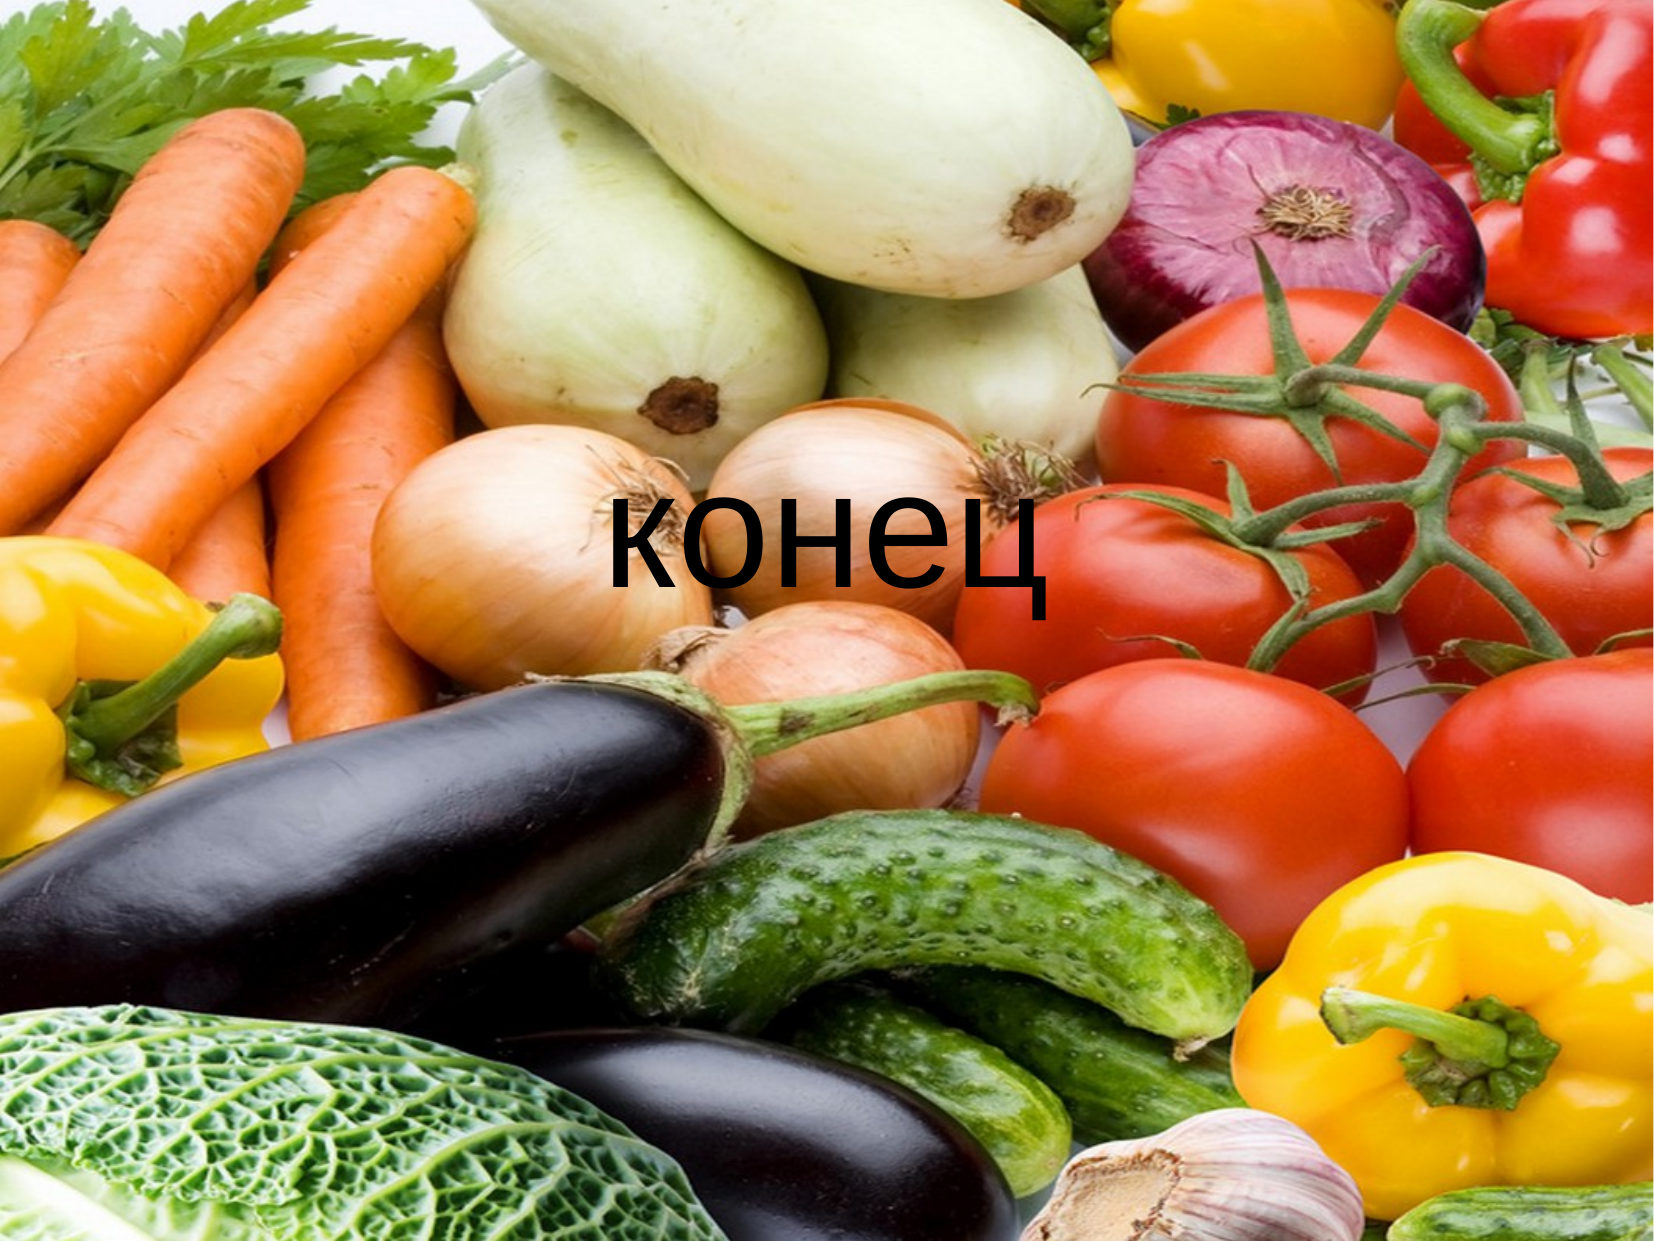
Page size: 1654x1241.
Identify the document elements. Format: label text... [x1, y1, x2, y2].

subtitle конец [82, 49, 1571, 1010]
picture [0, 0, 1654, 1241]
